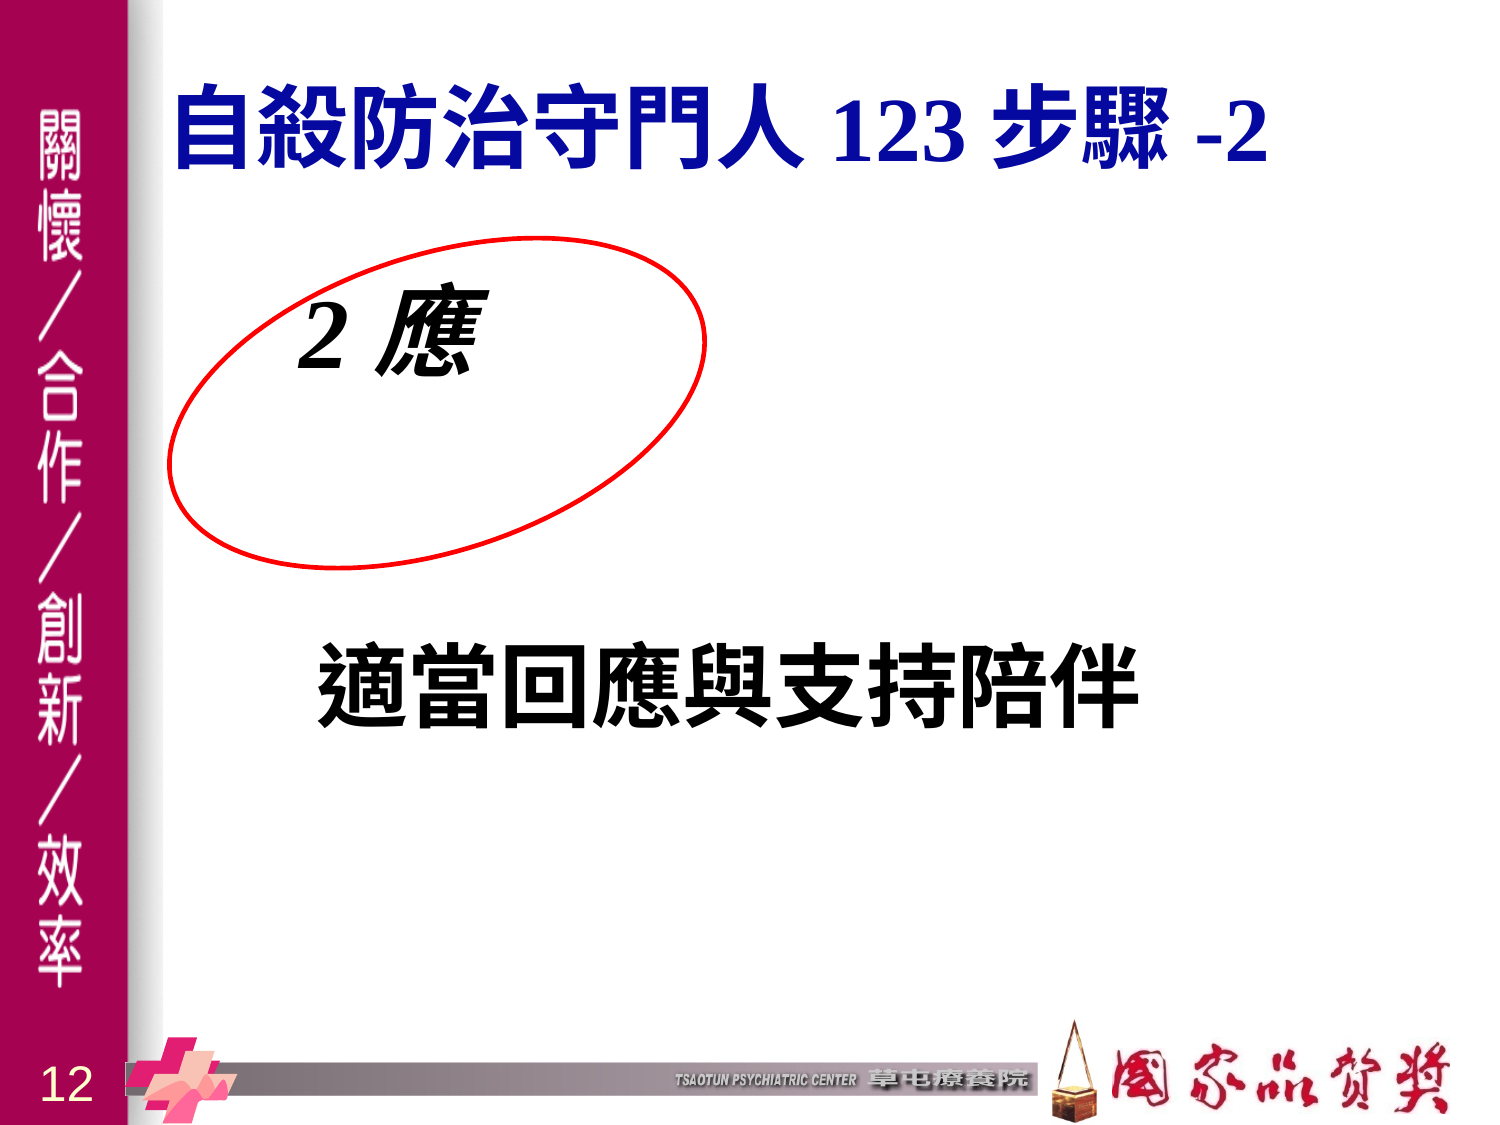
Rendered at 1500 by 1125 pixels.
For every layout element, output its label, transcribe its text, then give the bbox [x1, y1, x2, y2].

list [123, 338, 1399, 1014]
text_box 適當回應與支持陪伴 [301, 621, 1294, 747]
title 自殺防治守門人123步驟-2 [150, 62, 1469, 188]
text_box 2應 [284, 260, 543, 396]
text_box [23, 1043, 337, 1119]
list [172, 338, 702, 565]
